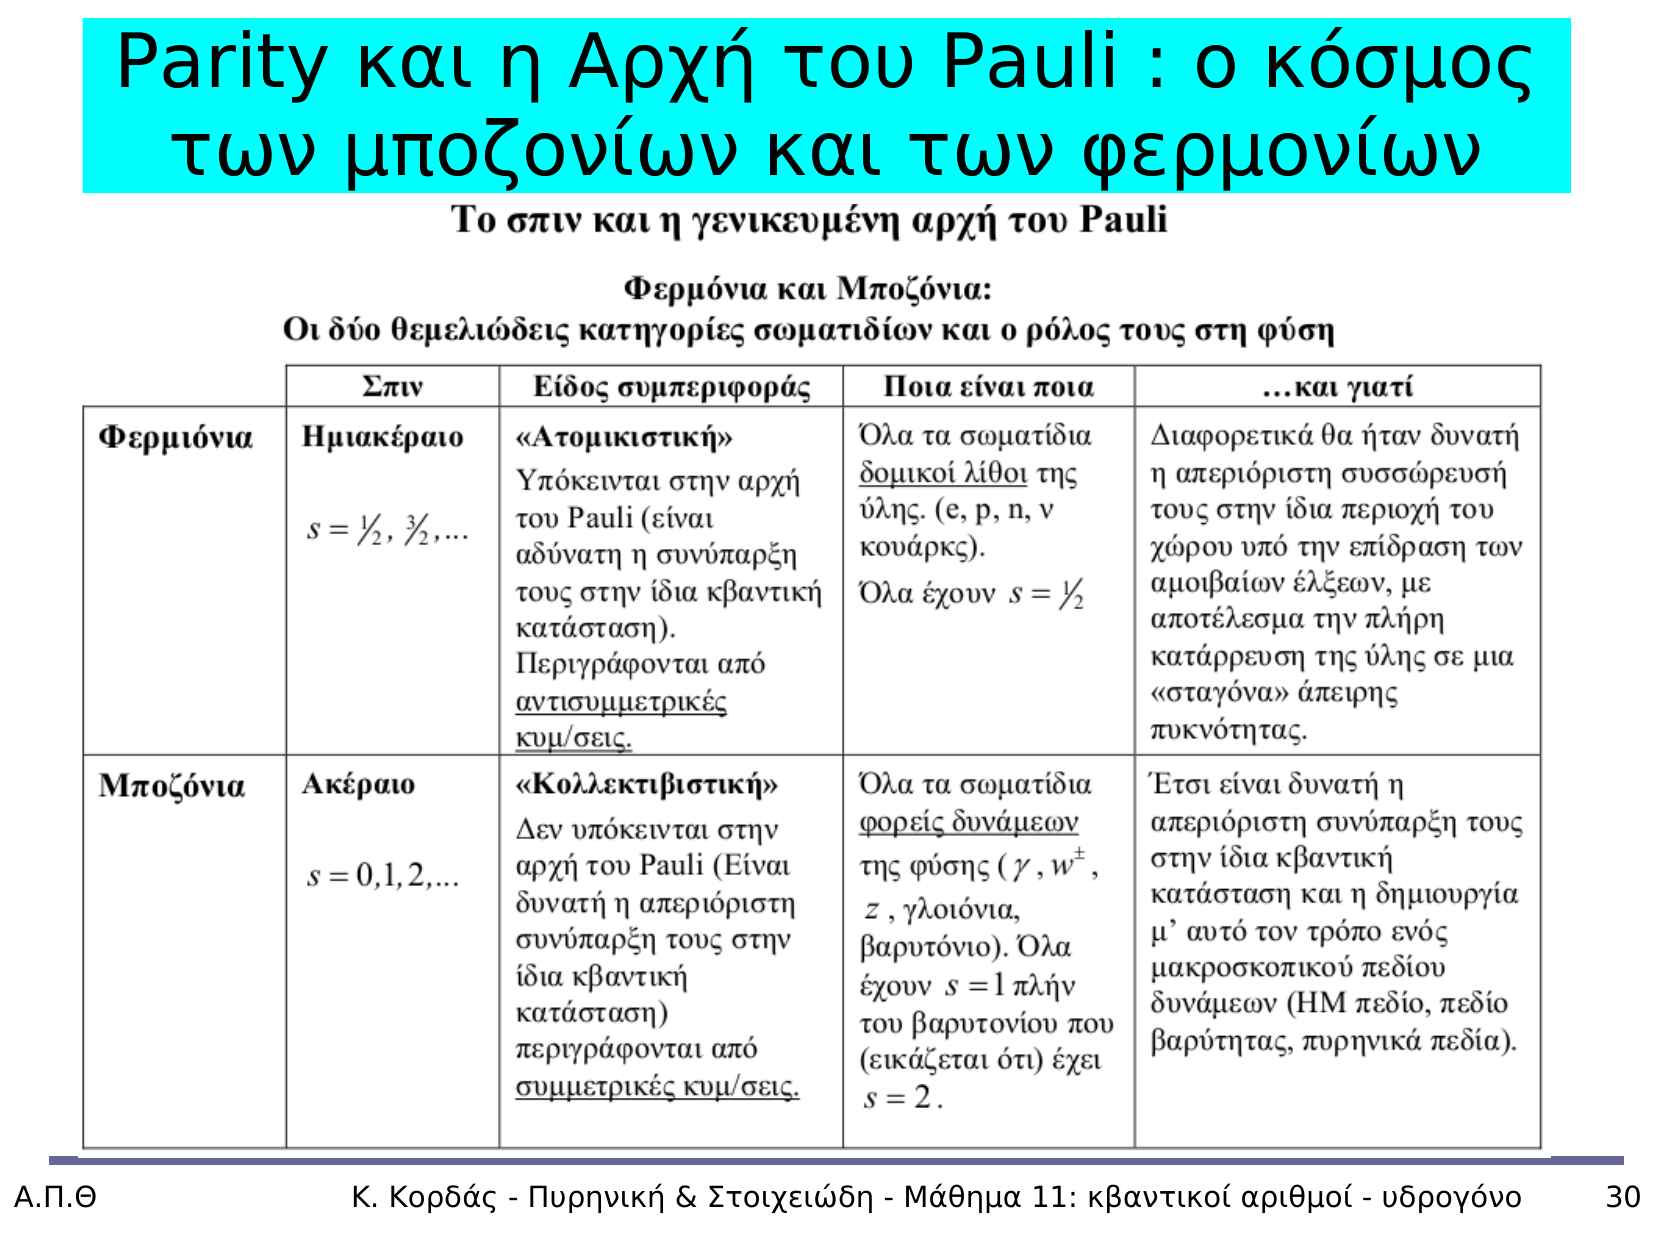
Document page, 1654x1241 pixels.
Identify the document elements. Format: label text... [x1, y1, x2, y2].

picture [78, 204, 1551, 1158]
title Parity και η Αρχή του Pauli : ο κόσμος των μποζονίων και των φερμονίων [82, 18, 1571, 194]
